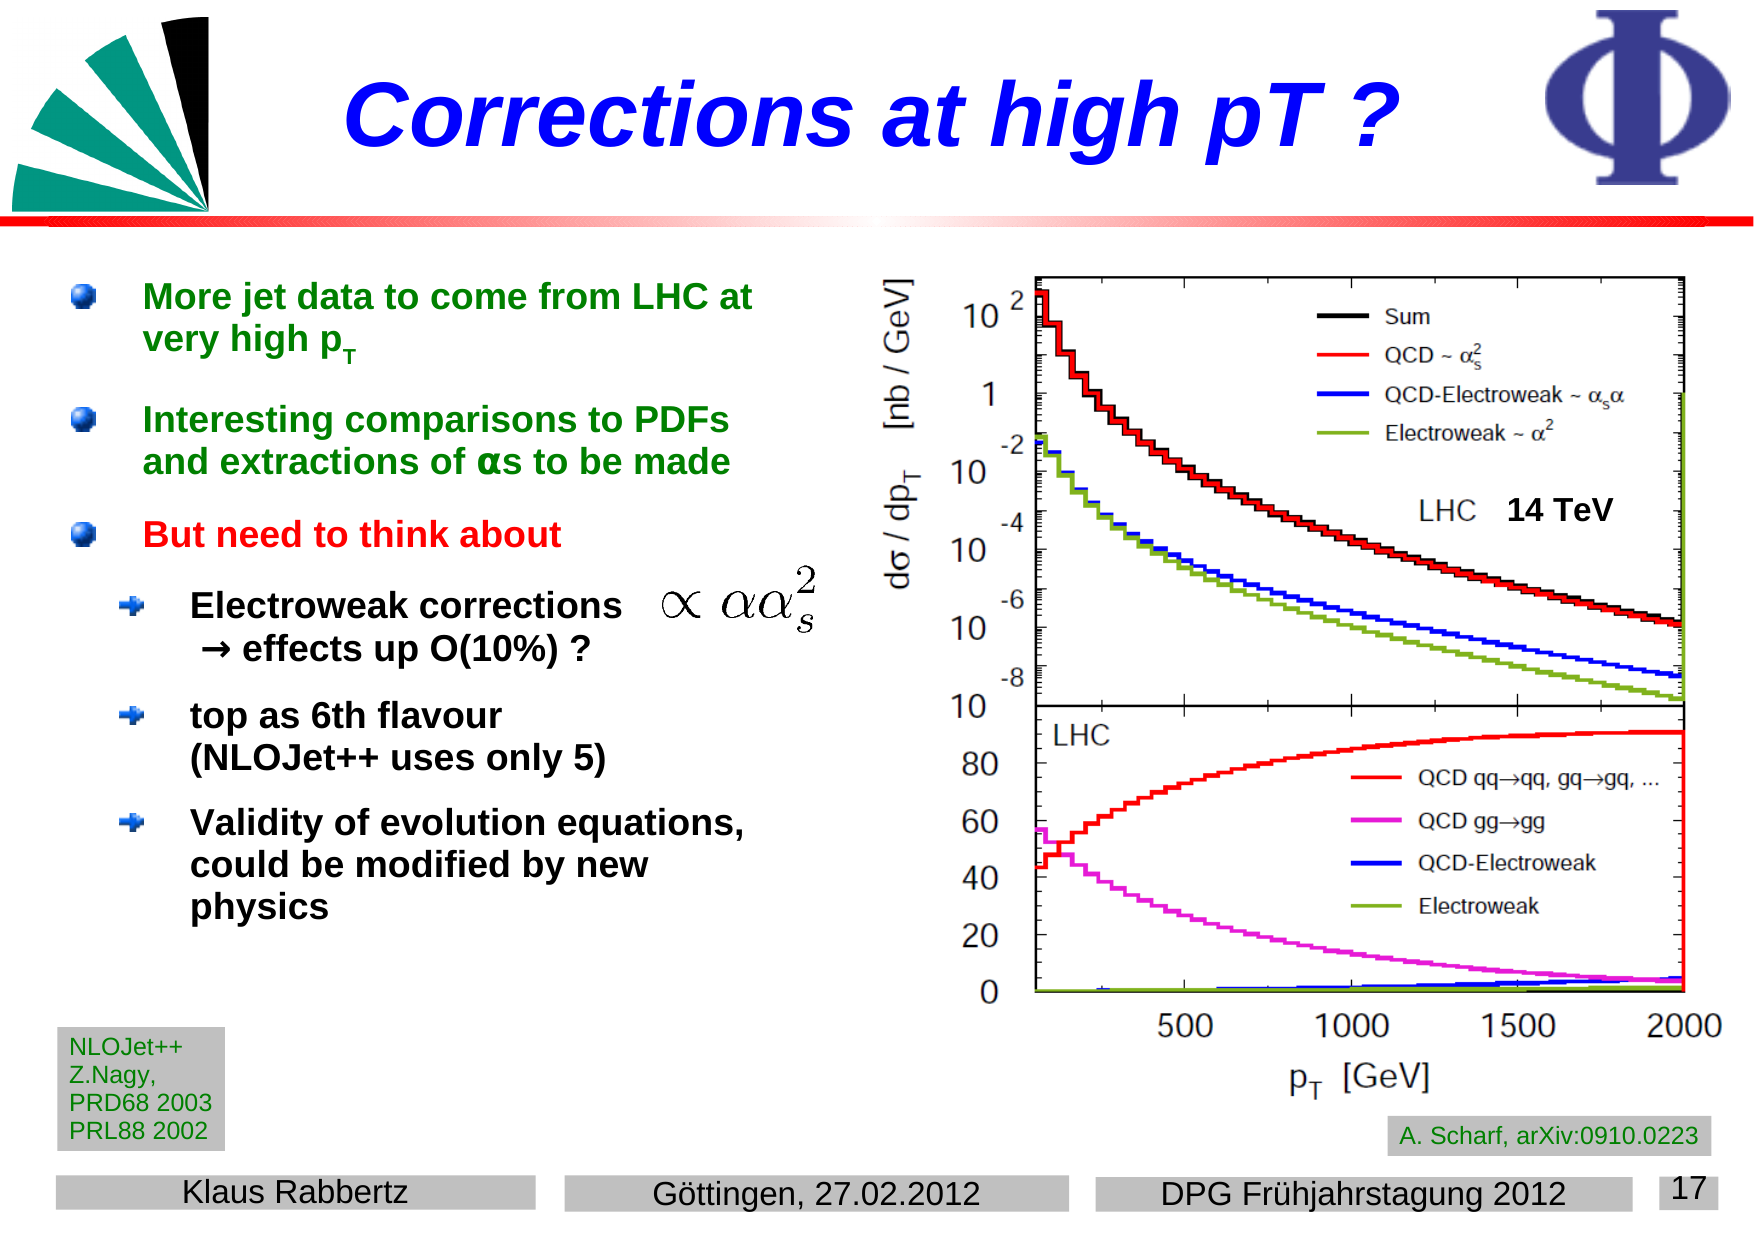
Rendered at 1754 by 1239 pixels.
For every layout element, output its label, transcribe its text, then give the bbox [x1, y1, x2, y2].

picture [794, 560, 829, 637]
text_box NLOJet++ Z.Nagy, PRD68 2003 PRL88 2002 [57, 1027, 225, 1151]
picture [870, 269, 1729, 1114]
text_box 14 TeV [1495, 485, 1627, 535]
list More jet data to come from LHC at very high pT Interesting comparisons to PDFs and extractions of αs to be made But need to think about Electroweak corrections → effects up O(10%) ? top as 6th flavour (NLOJet++ uses only 5) Validity of evolution equations, could be modified by new physics [60, 275, 794, 928]
picture [1545, 10, 1731, 185]
title Corrections at high pT ? [220, 16, 1525, 213]
text_box A. Scharf, arXiv:0910.0223 [1387, 1115, 1712, 1156]
picture [12, 17, 209, 214]
